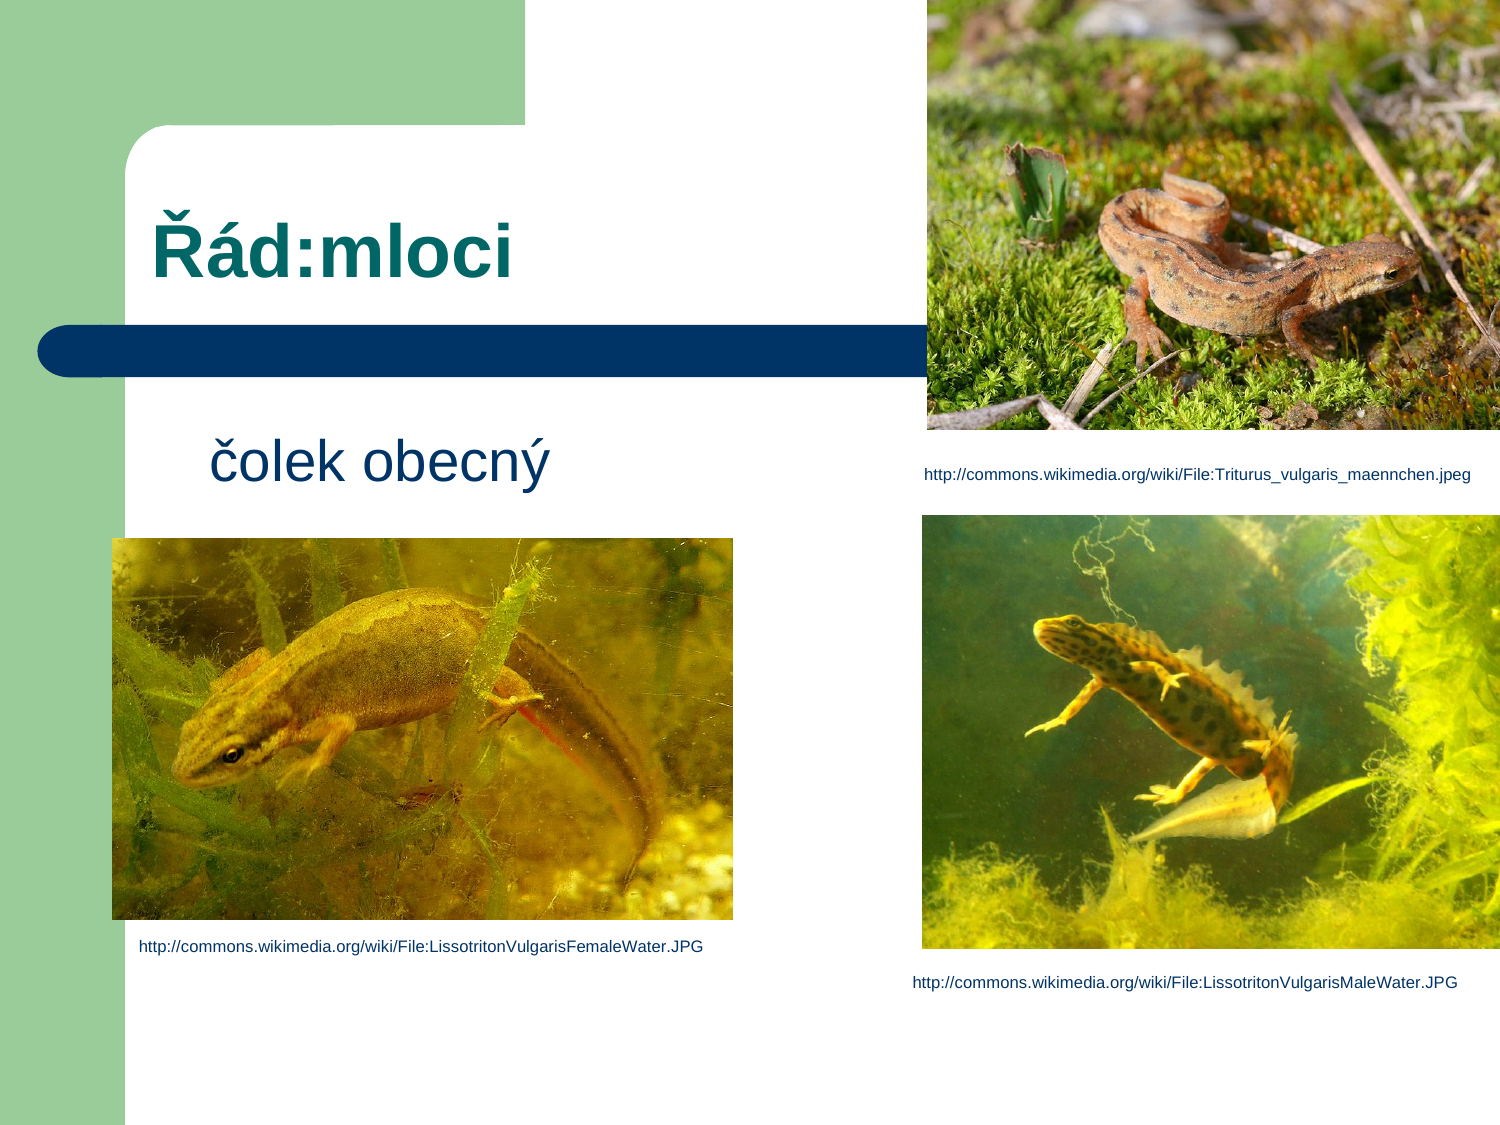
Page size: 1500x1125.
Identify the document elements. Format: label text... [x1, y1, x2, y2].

title Řád:mloci [136, 136, 927, 301]
picture [927, 0, 1500, 430]
text_box http://commons.wikimedia.org/wiki/File:Triturus_vulgaris_maennchen.jpeg [909, 456, 1500, 492]
text_box http://commons.wikimedia.org/wiki/File:LissotritonVulgarisFemaleWater.JPG [123, 928, 733, 965]
picture [112, 538, 733, 920]
text_box http://commons.wikimedia.org/wiki/File:LissotritonVulgarisMaleWater.JPG [897, 964, 1500, 1000]
list čolek obecný [194, 420, 621, 516]
picture [922, 515, 1500, 949]
